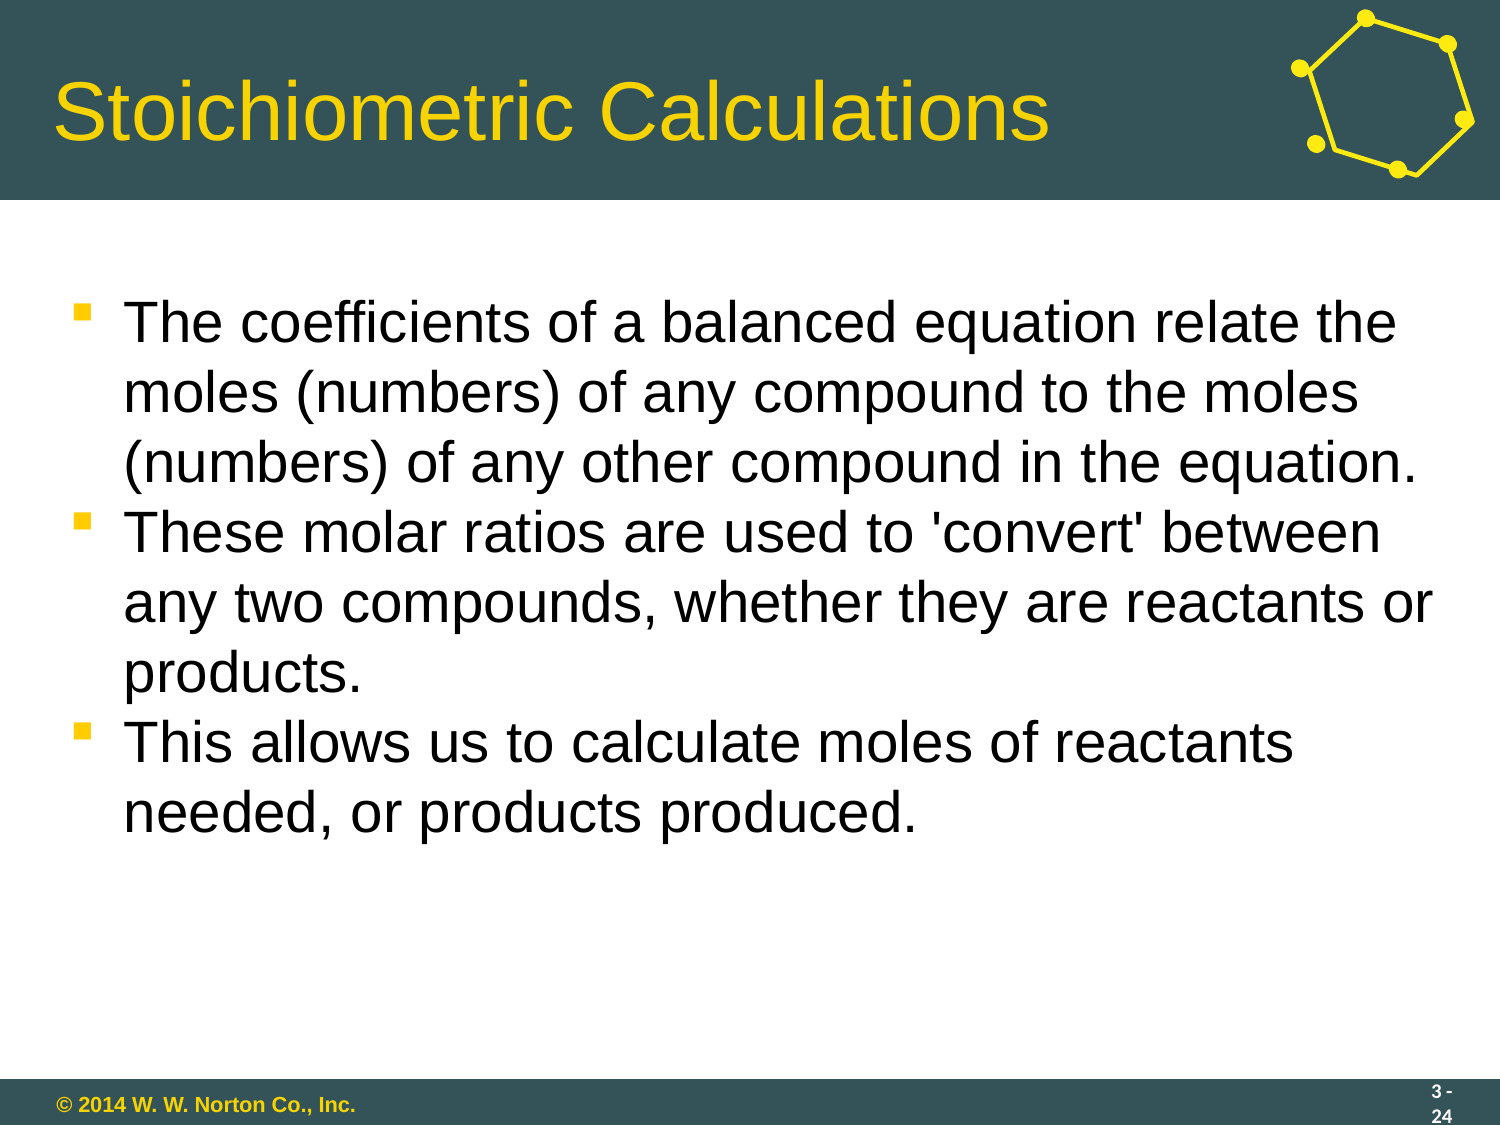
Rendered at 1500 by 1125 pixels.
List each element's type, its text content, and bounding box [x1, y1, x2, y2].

title Stoichiometric Calculations [37, 19, 1118, 195]
slide_number 3 - <number> [1411, 1086, 1468, 1119]
list The coefficients of a balanced equation relate the moles (numbers) of any compound to the moles (numbers) of any other compound in the equation. These molar ratios are used to 'convert' between any two compounds, whether they are reactants or products. This allows us to calculate moles of reactants needed, or products produced. [54, 206, 1456, 1036]
